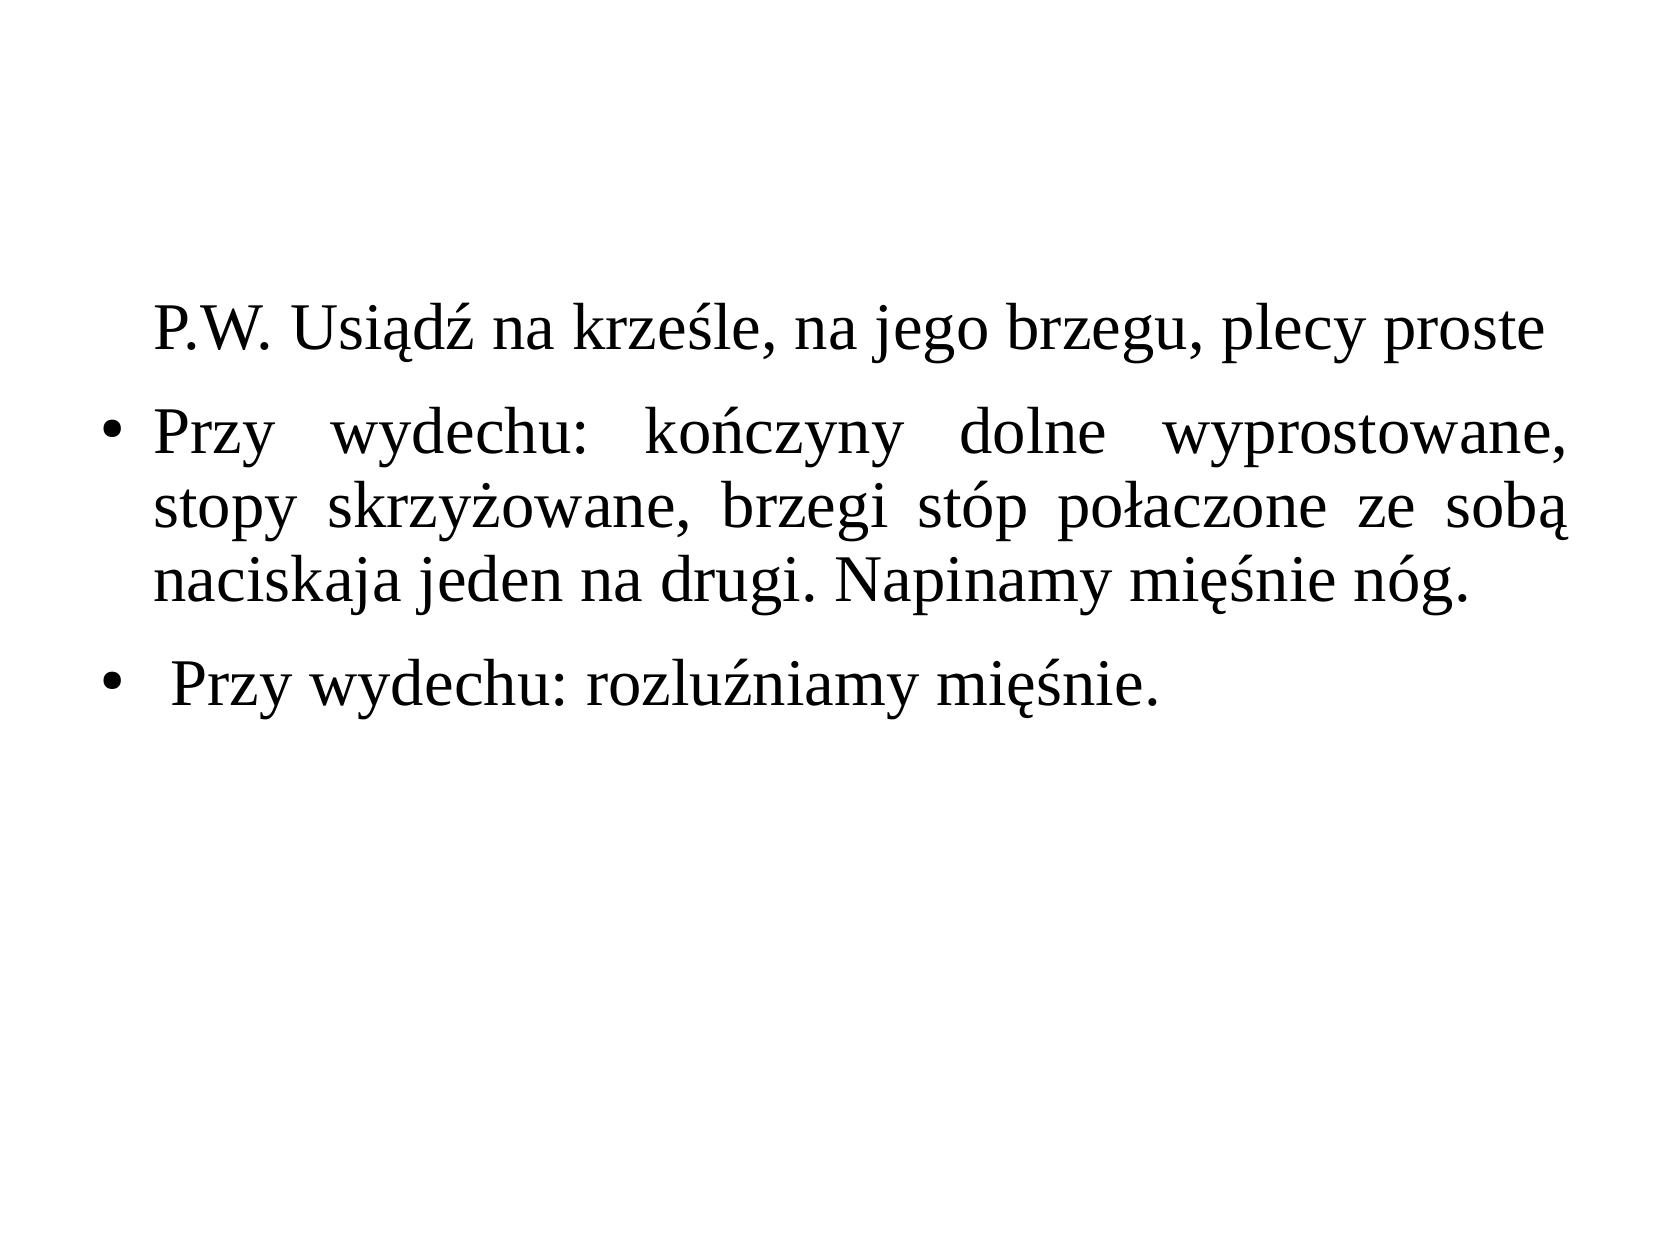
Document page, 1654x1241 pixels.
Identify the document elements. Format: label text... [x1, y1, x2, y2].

list P.W. Usiądź na krześle, na jego brzegu, plecy proste Przy wydechu: kończyny dolne wyprostowane, stopy skrzyżowane, brzegi stóp połaczone ze sobą naciskaja jeden na drugi. Napinamy mięśnie nóg. Przy wydechu: rozluźniamy mięśnie. [82, 290, 1571, 1109]
